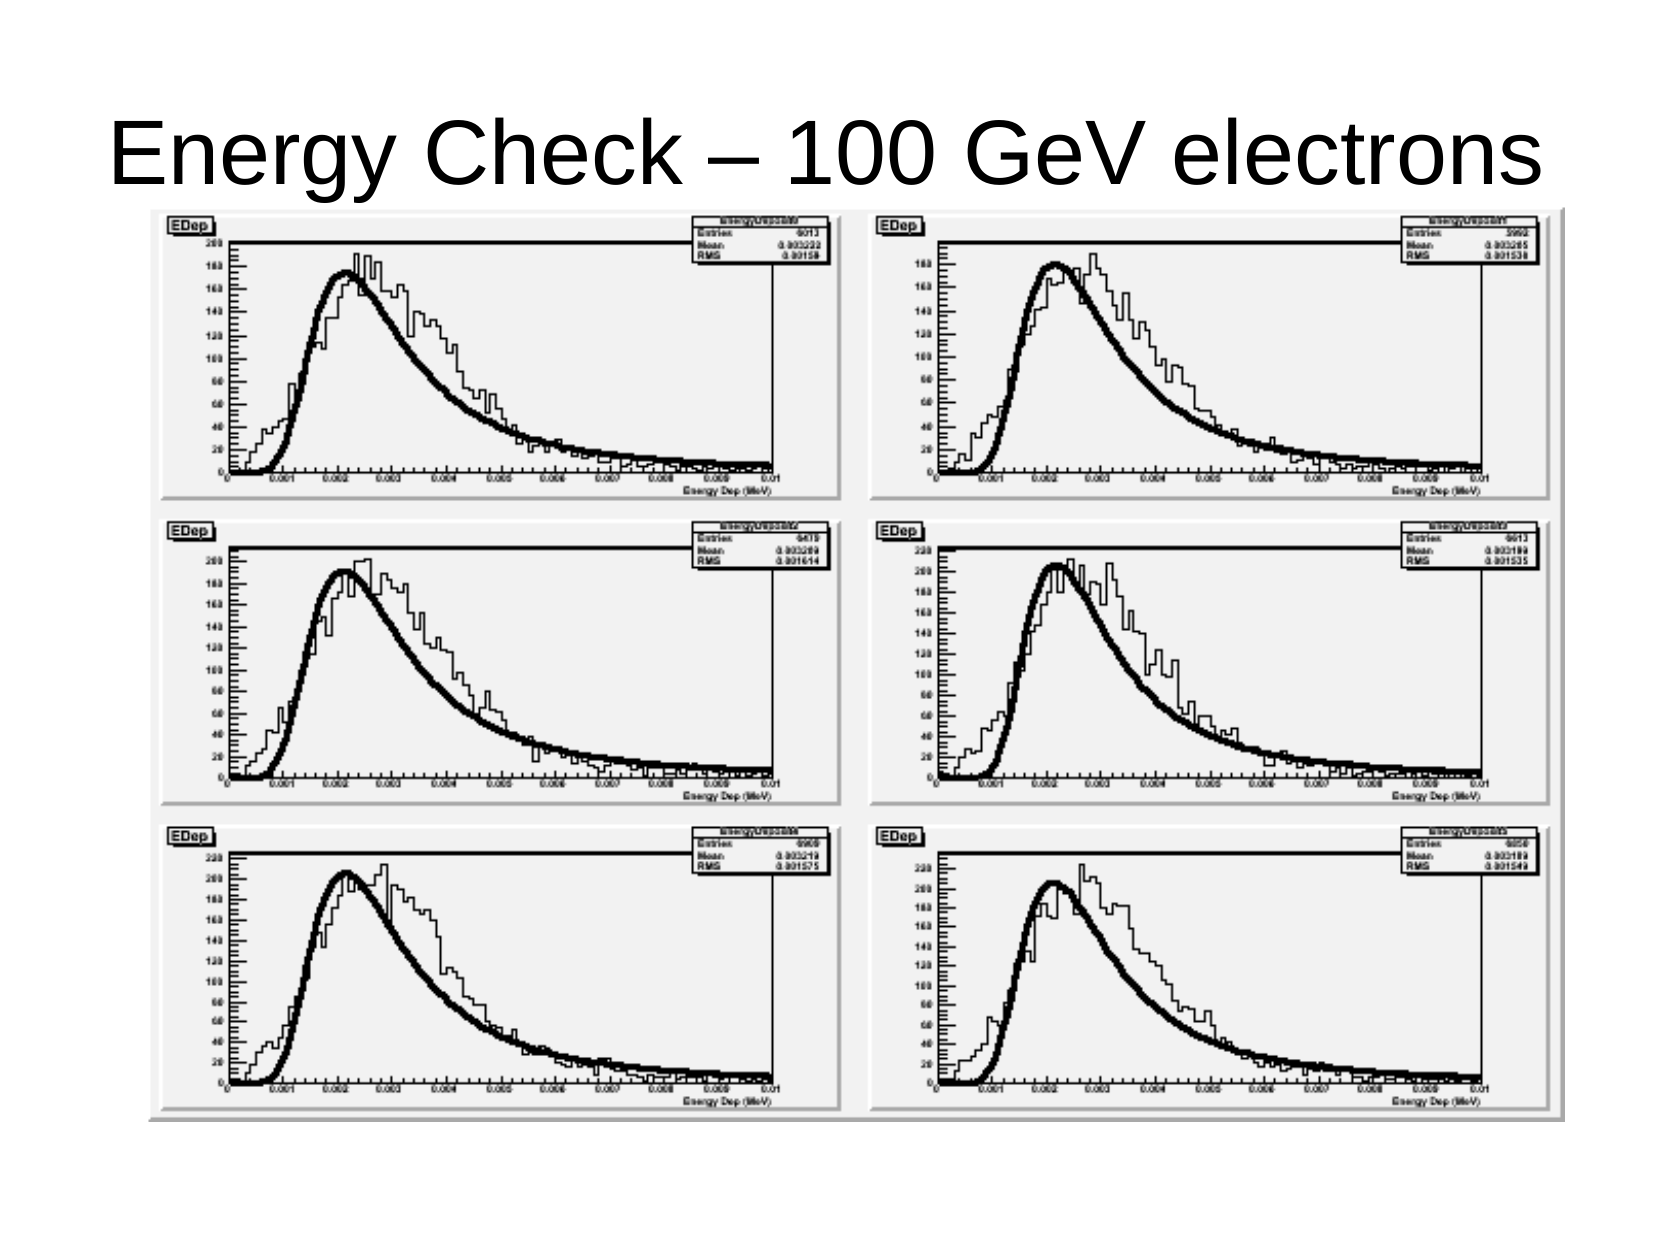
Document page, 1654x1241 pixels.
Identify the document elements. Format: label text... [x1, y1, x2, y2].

title Energy Check – 100 GeV electrons [82, 56, 1571, 250]
picture [147, 206, 1565, 1123]
